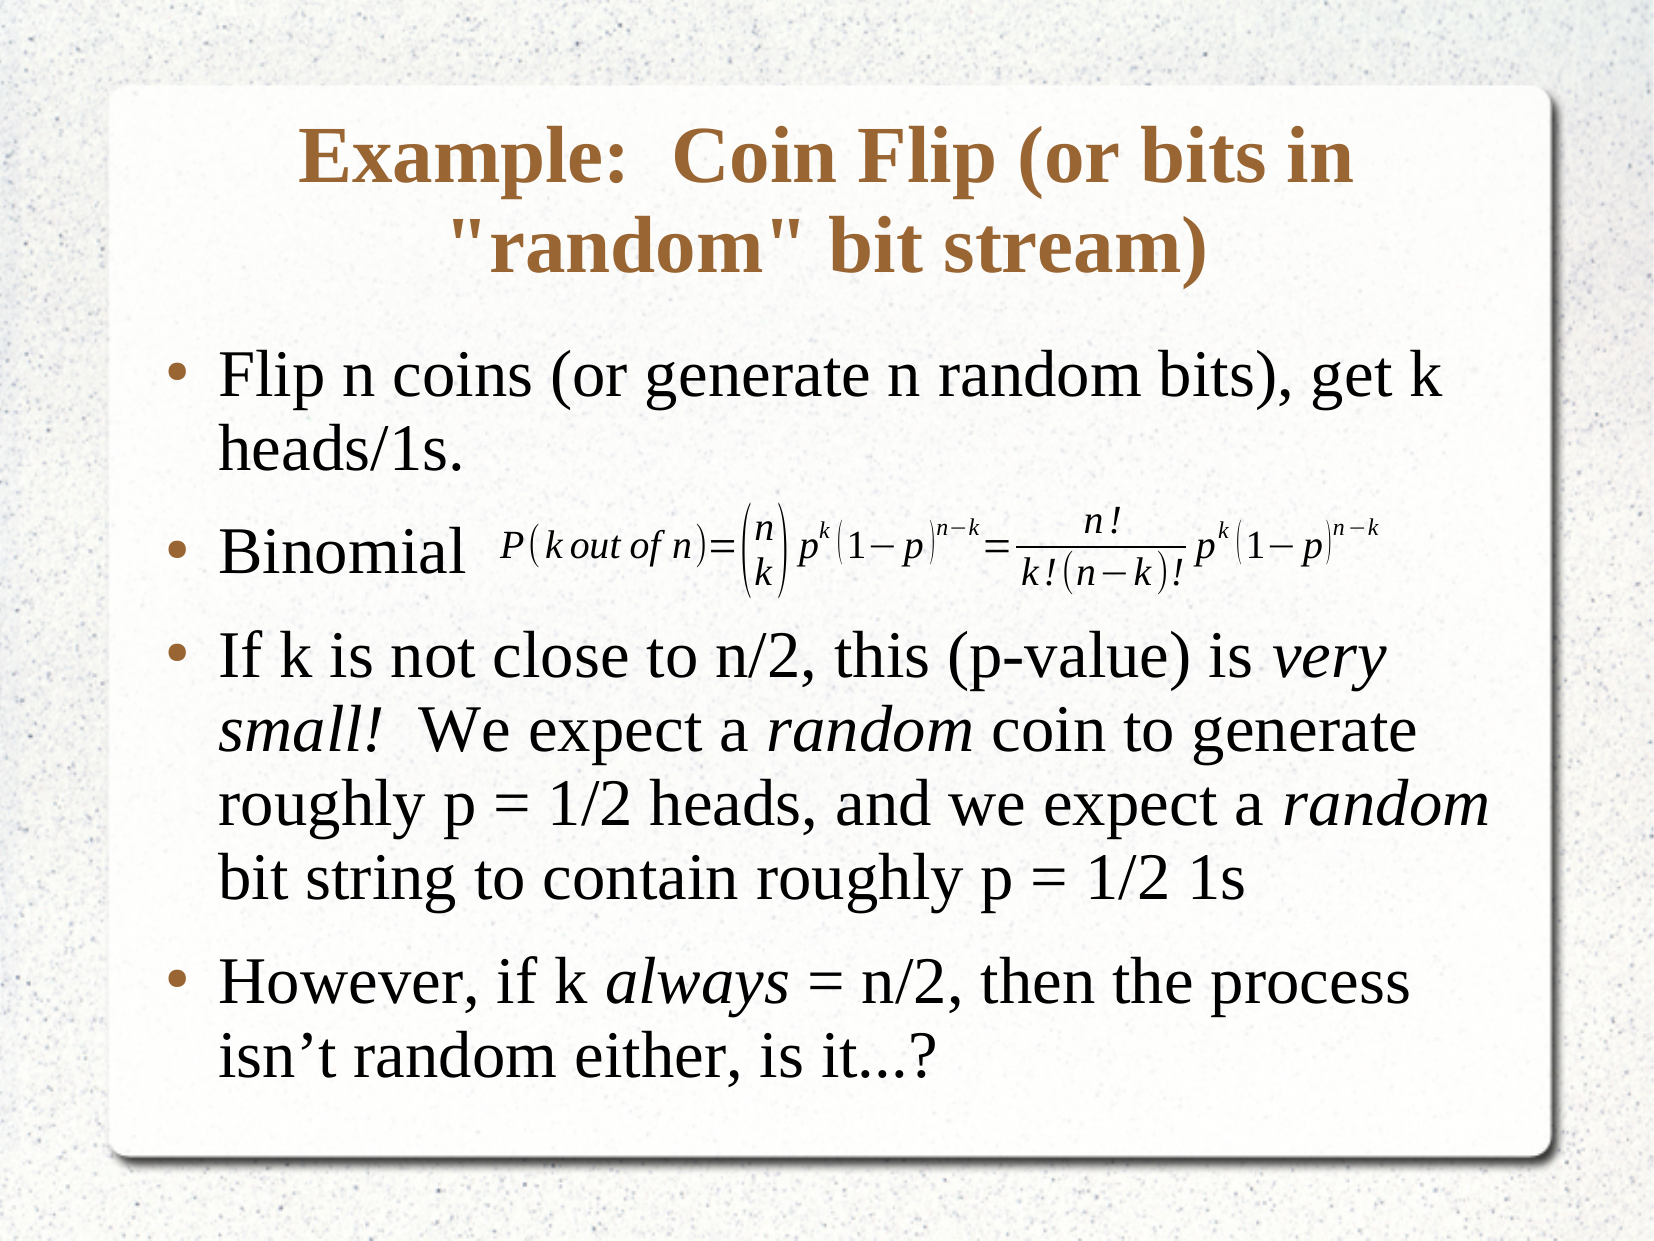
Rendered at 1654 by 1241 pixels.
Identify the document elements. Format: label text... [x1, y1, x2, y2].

picture [0, 0, 1654, 1241]
title Example: Coin Flip (or bits in "random" bit stream) [118, 96, 1536, 304]
list Flip n coins (or generate n random bits), get k heads/1s. Binomial If k is not close to n/2, this (p-value) is very small! We expect a random coin to generate roughly p = 1/2 heads, and we expect a random bit string to contain roughly p = 1/2 1s However, if k always = n/2, then the process isn’t random either, is it...? [147, 336, 1506, 1092]
chart [487, 498, 1388, 601]
